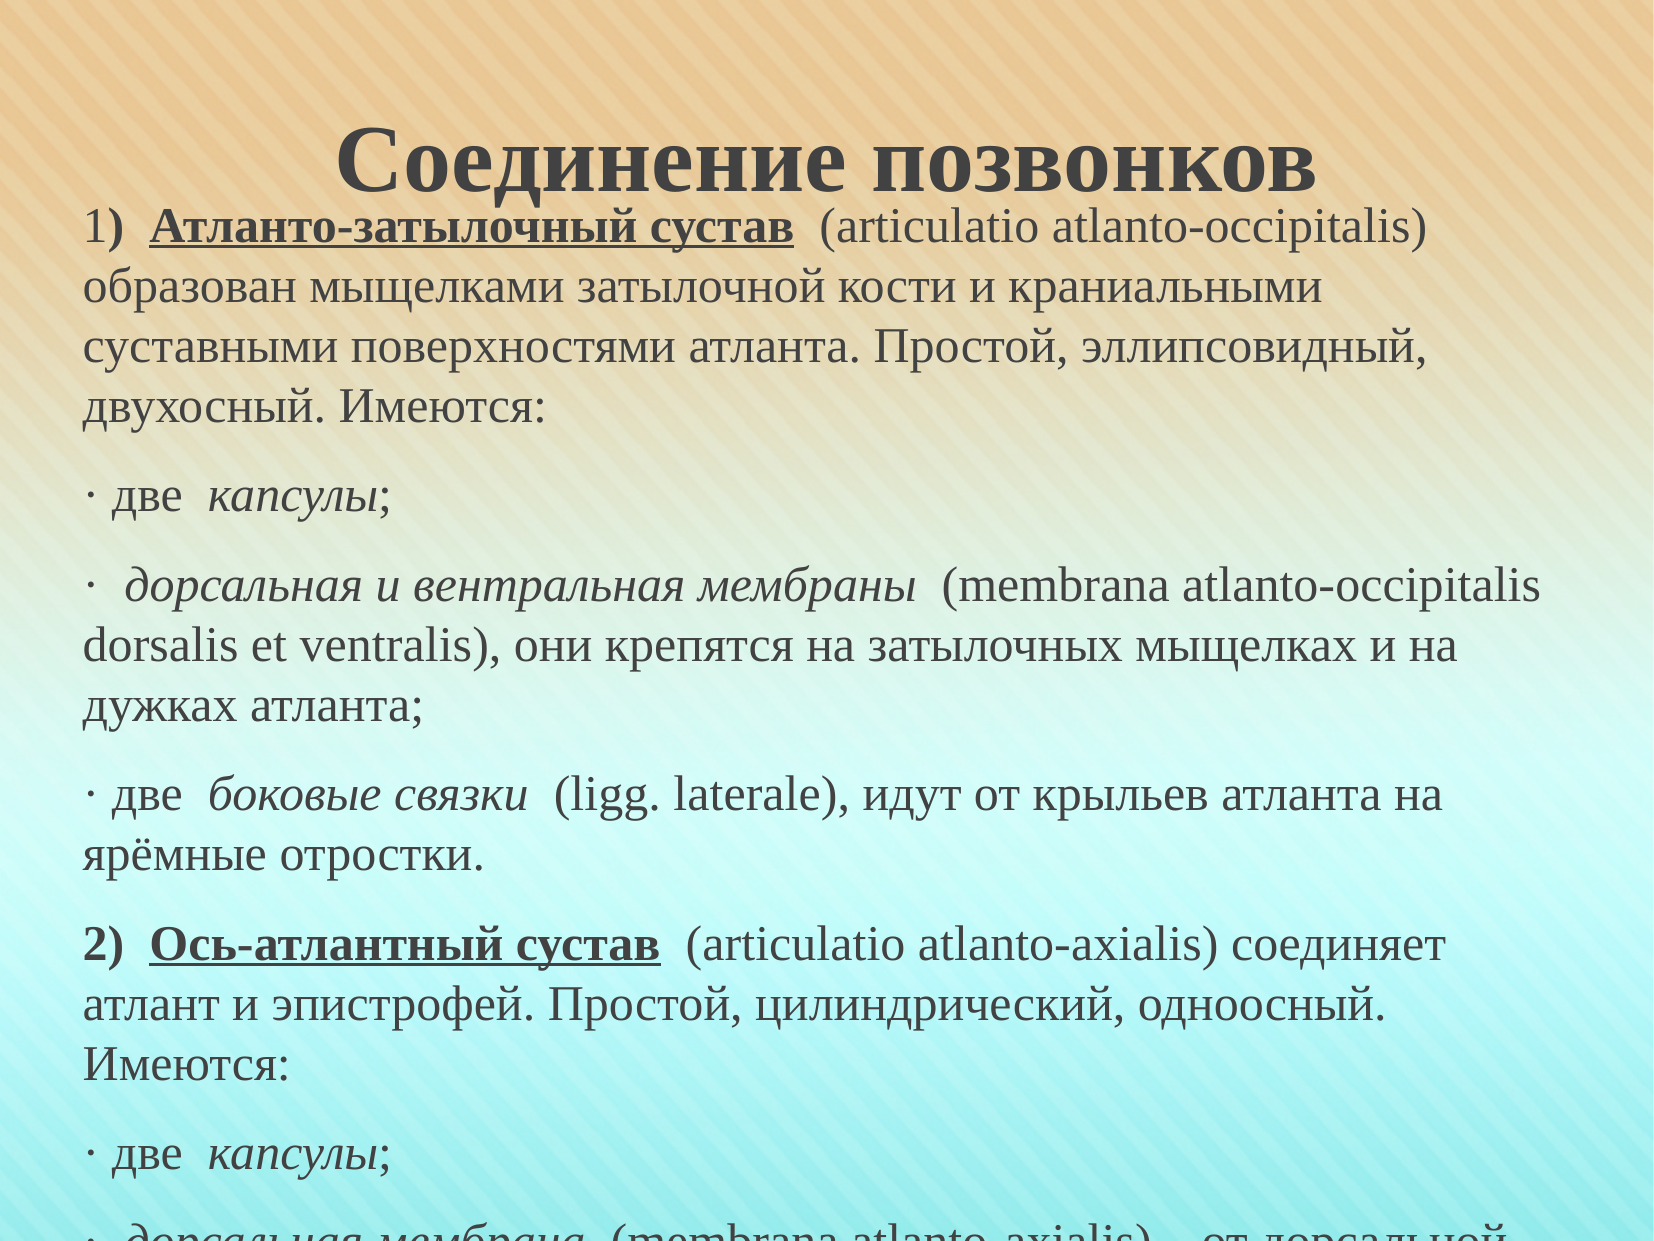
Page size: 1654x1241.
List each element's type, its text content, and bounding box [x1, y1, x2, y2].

subtitle 1) Атланто-затылочный сустав (articulatio atlanto-occipitalis) образован мыщелками затылочной кости и краниальными суставными поверхностями атланта. Простой, эллипсовидный, двухосный. Имеются: · две капсулы; · дорсальная и вентральная мембраны (membrana atlanto-occipitalis dorsalis et ventralis), они крепятся на затылочных мыщелках и на дужках атланта; · две боковые связки (ligg. laterale), идут от крыльев атланта на ярёмные отростки. 2) Ось-атлантный сустав (articulatio atlanto-axialis) соединяет атлант и эпистрофей. Простой, цилиндрический, одноосный. Имеются: · две капсулы; · дорсальная мембрана (membrana atlanto-axialis) – от дорсальной дужки атланта до дужки эпистрофея; · дорсальная связка зубовидного отростка (lig. dentis dorsale) – от зубовидного отростка до вентральной дужки атланта. [82, 192, 1571, 1207]
title Соединение позвонков [82, 49, 1571, 192]
